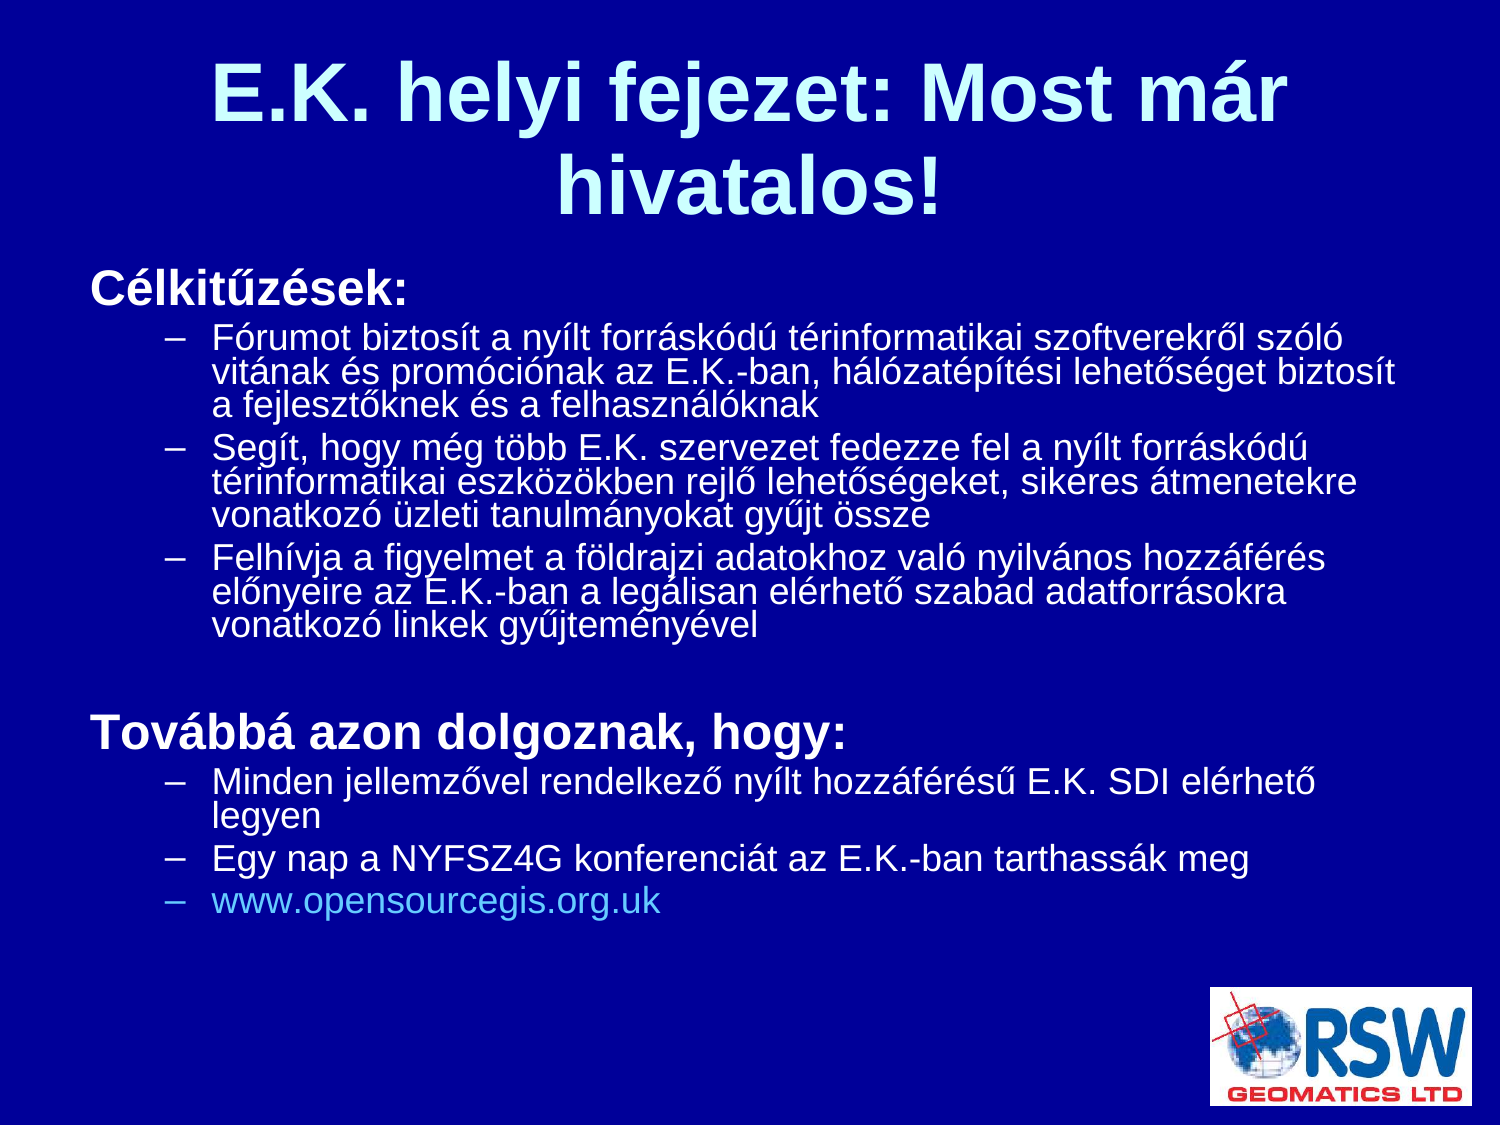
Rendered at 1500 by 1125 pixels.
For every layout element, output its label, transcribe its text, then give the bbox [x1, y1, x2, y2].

title E.K. helyi fejezet: Most már hivatalos! [75, 31, 1426, 247]
list Célkitűzések: Fórumot biztosít a nyílt forráskódú térinformatikai szoftverekről szóló vitának és promóciónak az E.K.-ban, hálózatépítési lehetőséget biztosít a fejlesztőknek és a felhasználóknak Segít, hogy még több E.K. szervezet fedezze fel a nyílt forráskódú térinformatikai eszközökben rejlő lehetőségeket, sikeres átmenetekre vonatkozó üzleti tanulmányokat gyűjt össze Felhívja a figyelmet a földrajzi adatokhoz való nyilvános hozzáférés előnyeire az E.K.-ban a legálisan elérhető szabad adatforrásokra vonatkozó linkek gyűjteményével Továbbá azon dolgoznak, hogy: Minden jellemzővel rendelkező nyílt hozzáférésű E.K. SDI elérhető legyen Egy nap a NYFSZ4G konferenciát az E.K.-ban tarthassák meg www.opensourcegis.org.uk [75, 262, 1426, 1005]
picture [1210, 987, 1472, 1106]
